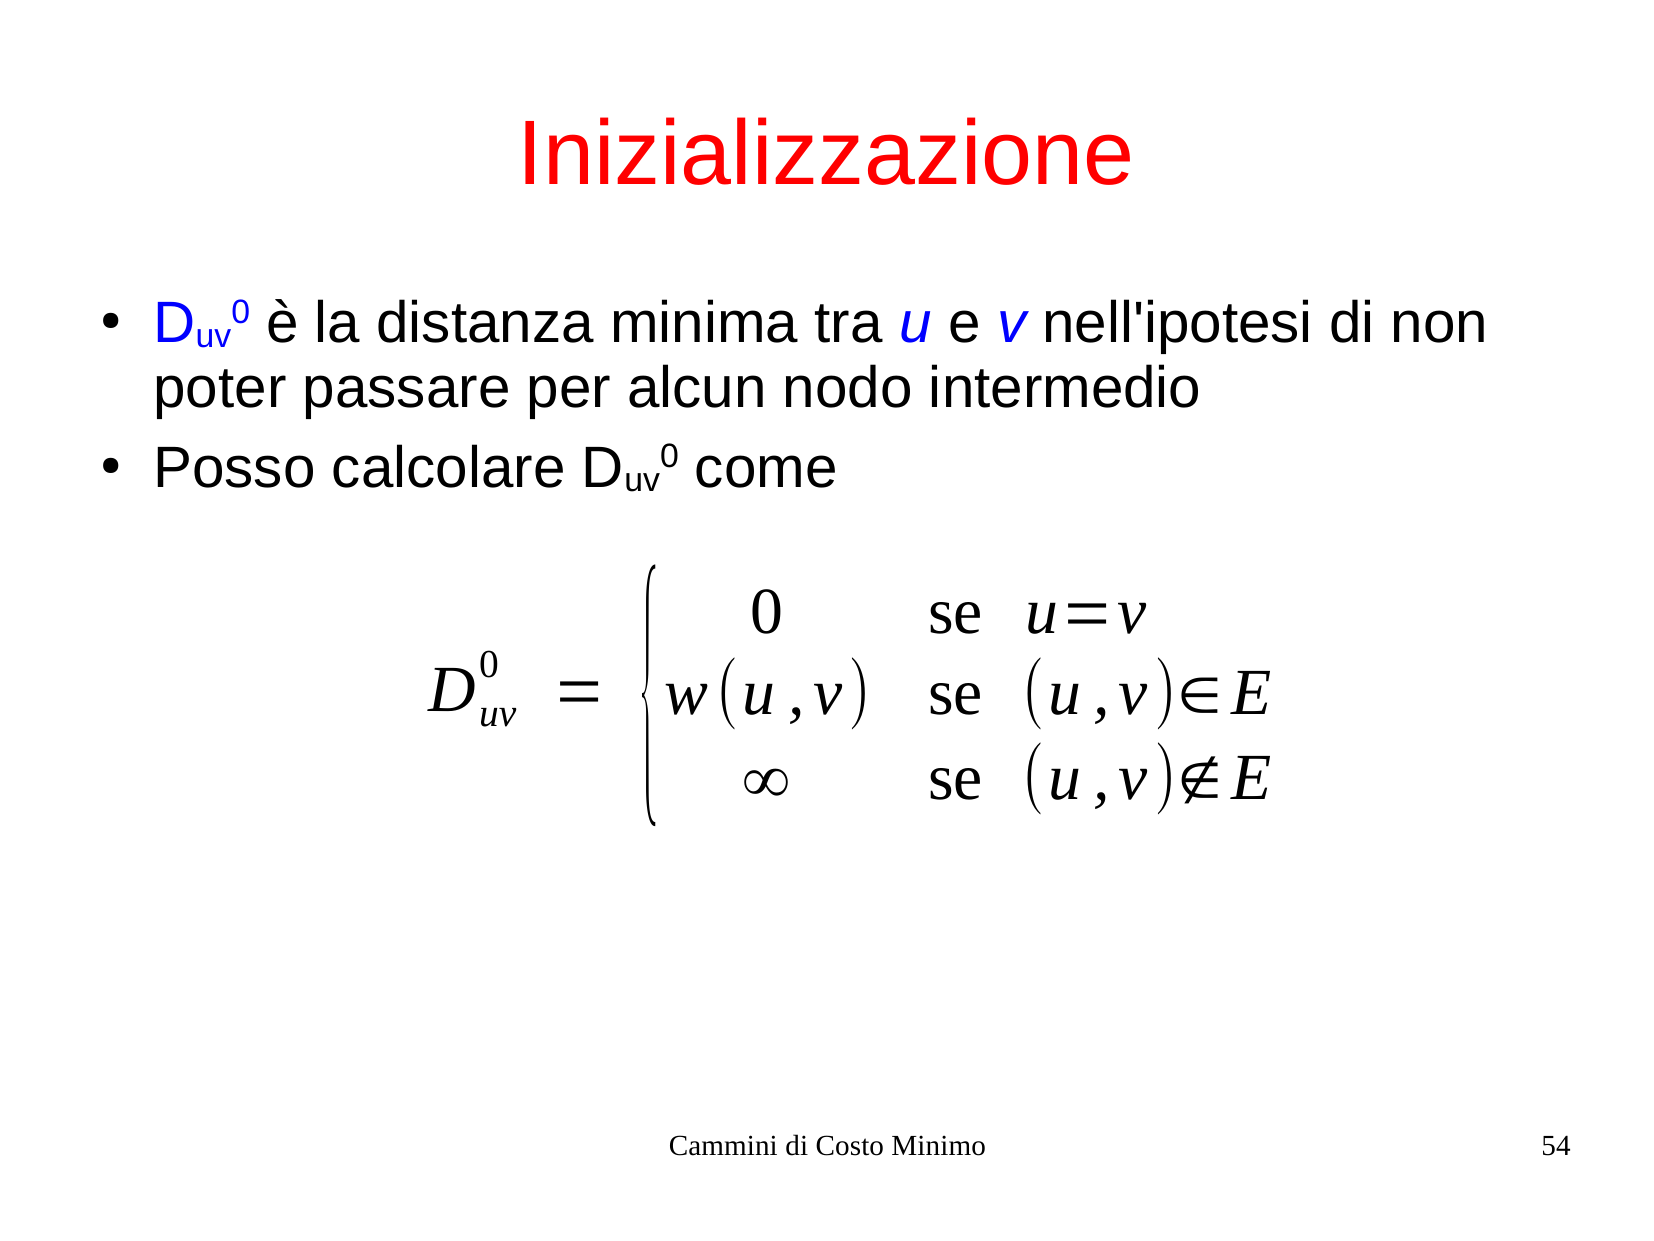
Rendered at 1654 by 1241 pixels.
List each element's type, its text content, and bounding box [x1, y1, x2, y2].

list Duv0 è la distanza minima tra u e v nell'ipotesi di non poter passare per alcun nodo intermedio Posso calcolare Duv0 come [82, 290, 1571, 1109]
chart [417, 562, 1286, 831]
title Inizializzazione [82, 49, 1571, 257]
